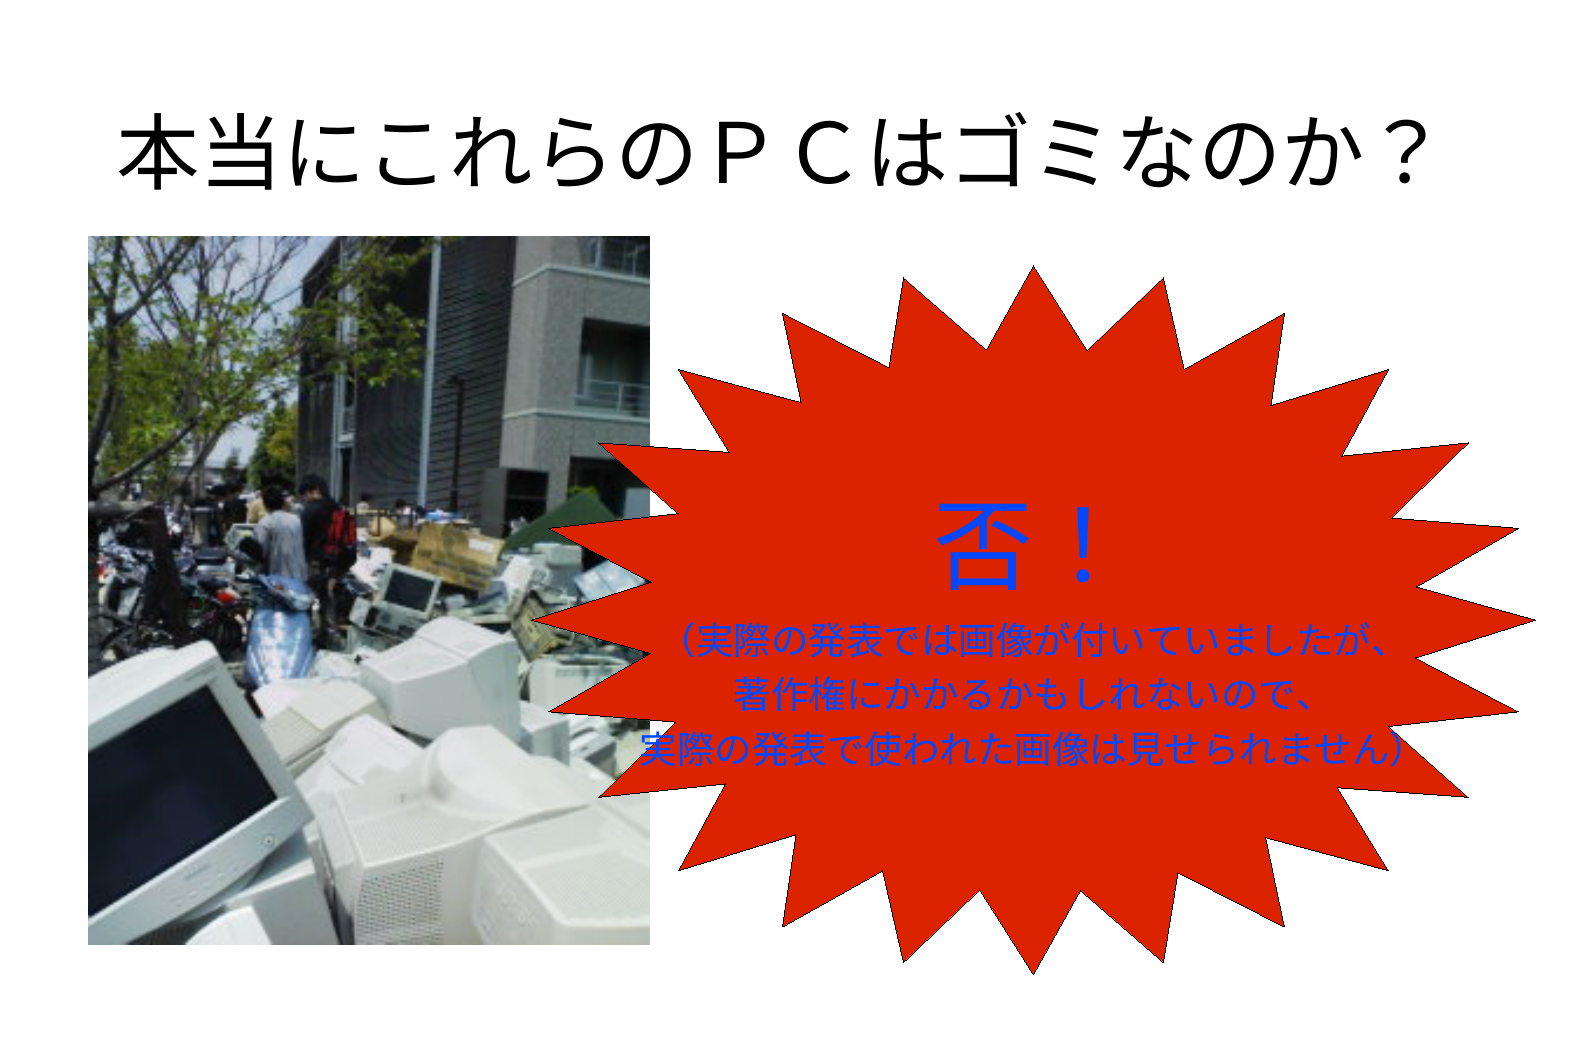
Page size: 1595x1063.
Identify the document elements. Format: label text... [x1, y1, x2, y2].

text_box 否！ （実際の発表では画像が付いていましたが、 著作権にかかるかもしれないので、 実際の発表で使われた画像は見せられません） [531, 265, 1536, 975]
picture [88, 237, 650, 945]
text_box 本当にこれらのＰＣはゴミなのか？ [88, 59, 1477, 237]
